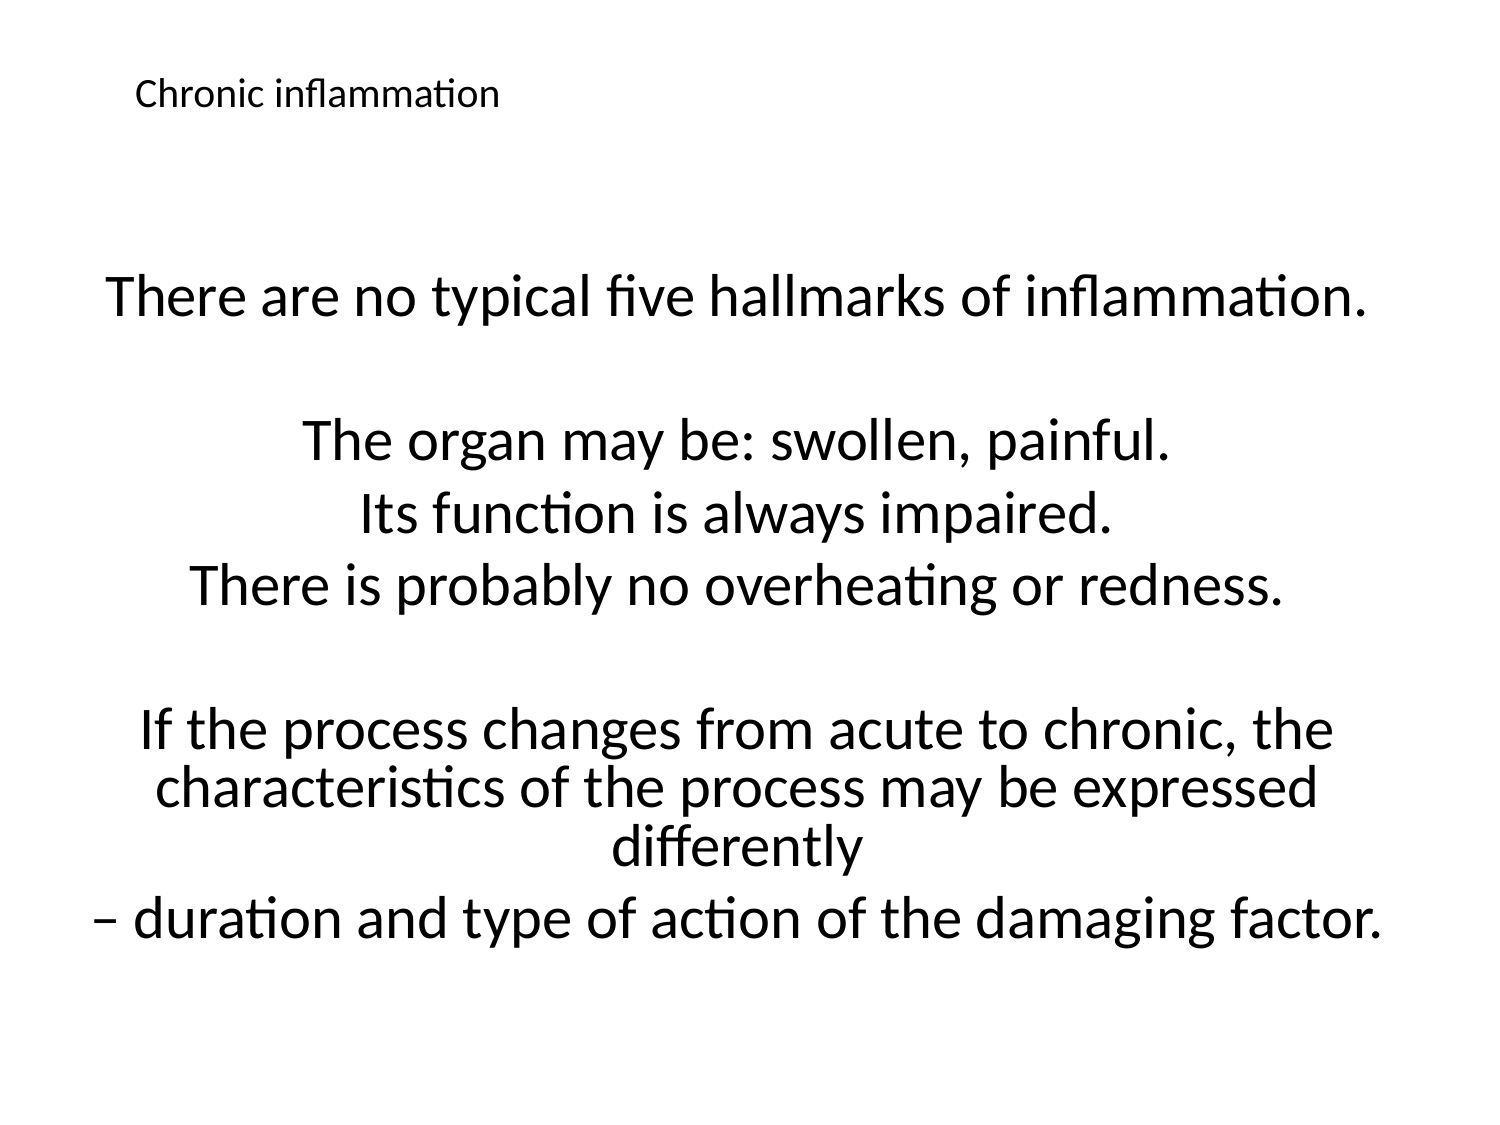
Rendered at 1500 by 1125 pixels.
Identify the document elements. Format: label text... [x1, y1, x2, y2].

list There are no typical five hallmarks of inflammation. The organ may be: swollen, painful. Its function is always impaired. There is probably no overheating or redness. If the process changes from acute to chronic, the characteristics of the process may be expressed differently – duration and type of action of the damaging factor. [75, 262, 1426, 1005]
title Chronic inflammation [75, 45, 562, 138]
